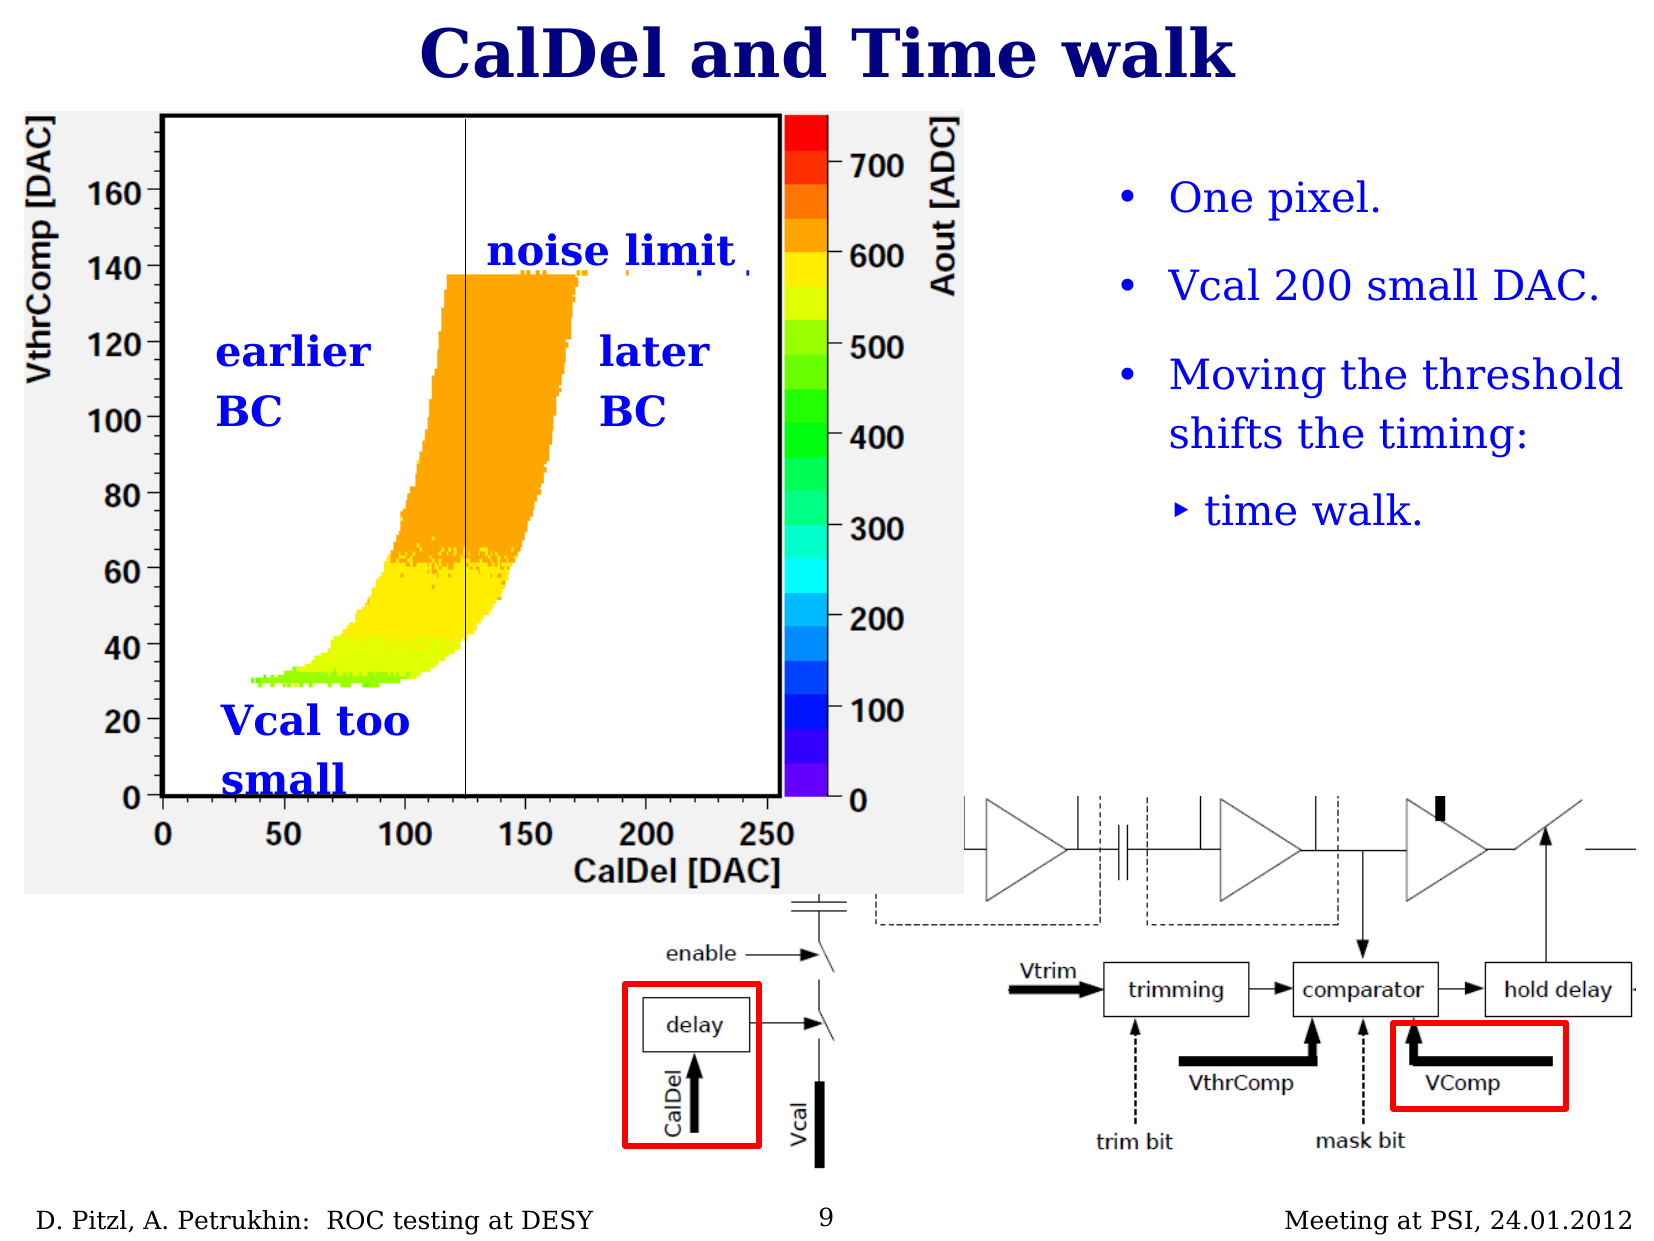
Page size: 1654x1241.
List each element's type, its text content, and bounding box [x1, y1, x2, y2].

text_box Vcal too small [220, 685, 411, 794]
text_box earlier BC [215, 316, 371, 426]
title CalDel and Time walk [121, 14, 1534, 94]
text_box noise limit [486, 215, 736, 265]
list One pixel. Vcal 200 small DAC. Moving the threshold shifts the timing: time walk. [1115, 162, 1627, 525]
text_box later BC [598, 316, 710, 426]
picture [23, 111, 1636, 1177]
